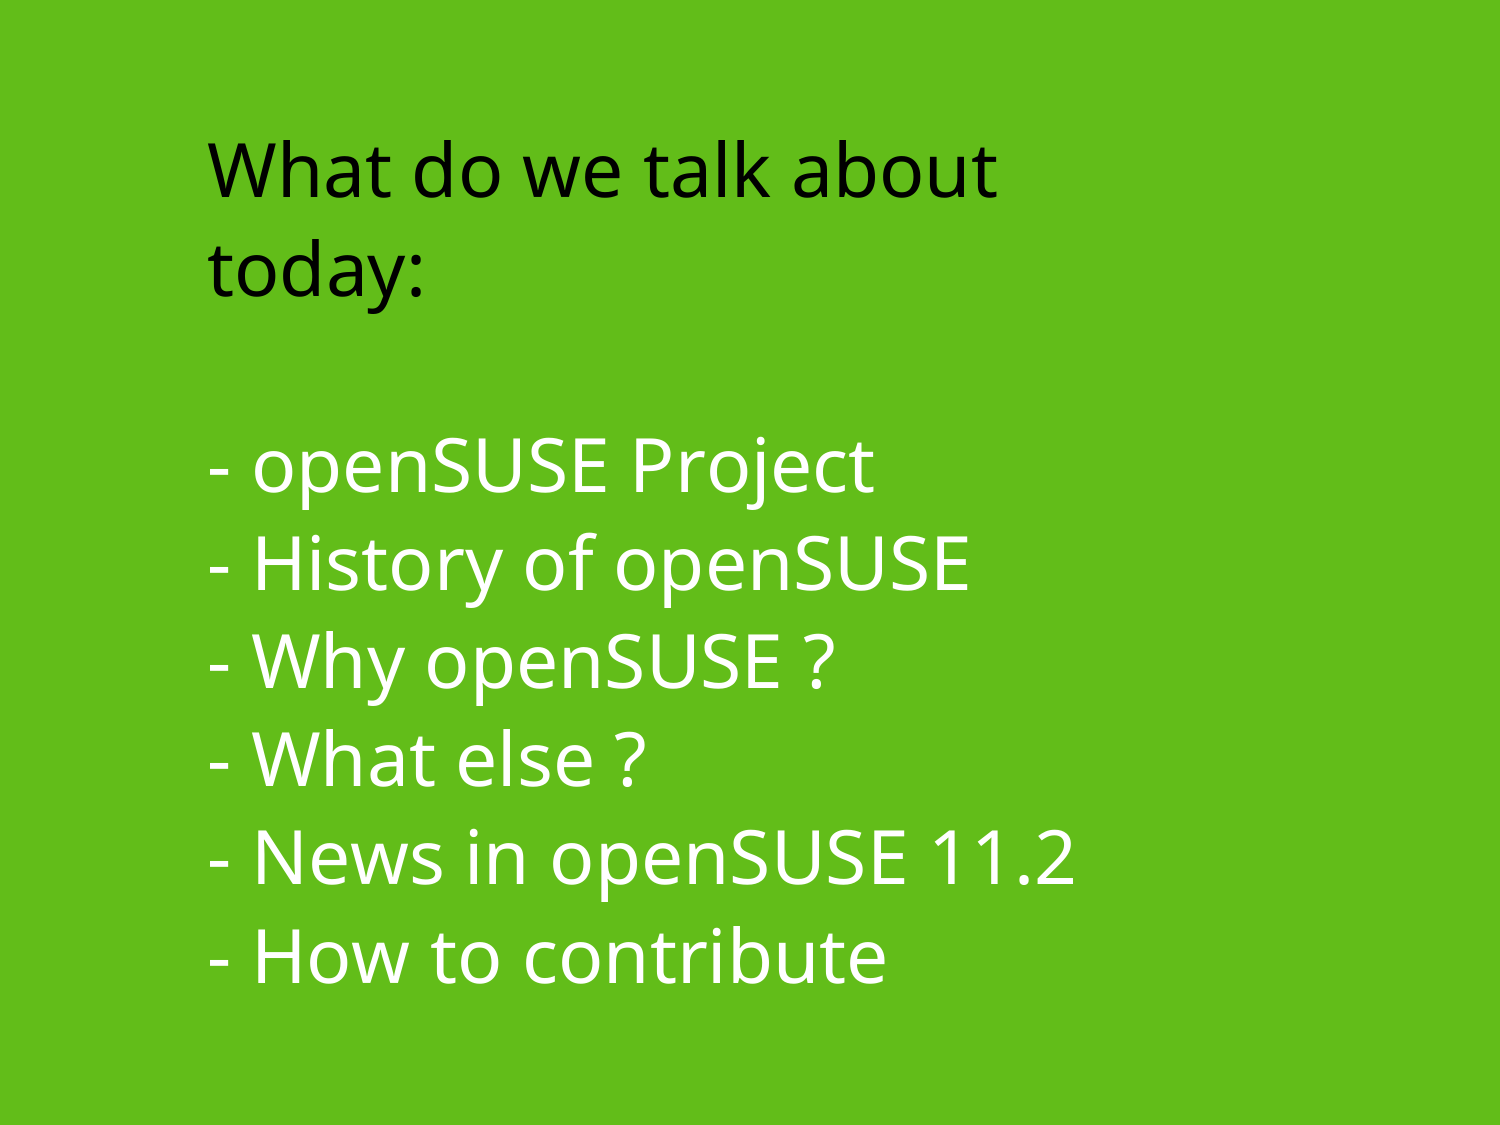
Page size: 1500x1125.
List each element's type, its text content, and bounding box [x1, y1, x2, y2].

title What do we talk about today: - openSUSE Project - History of openSUSE - Why openSUSE ? - What else ? - News in openSUSE 11.2 - How to contribute [66, 59, 1093, 1063]
